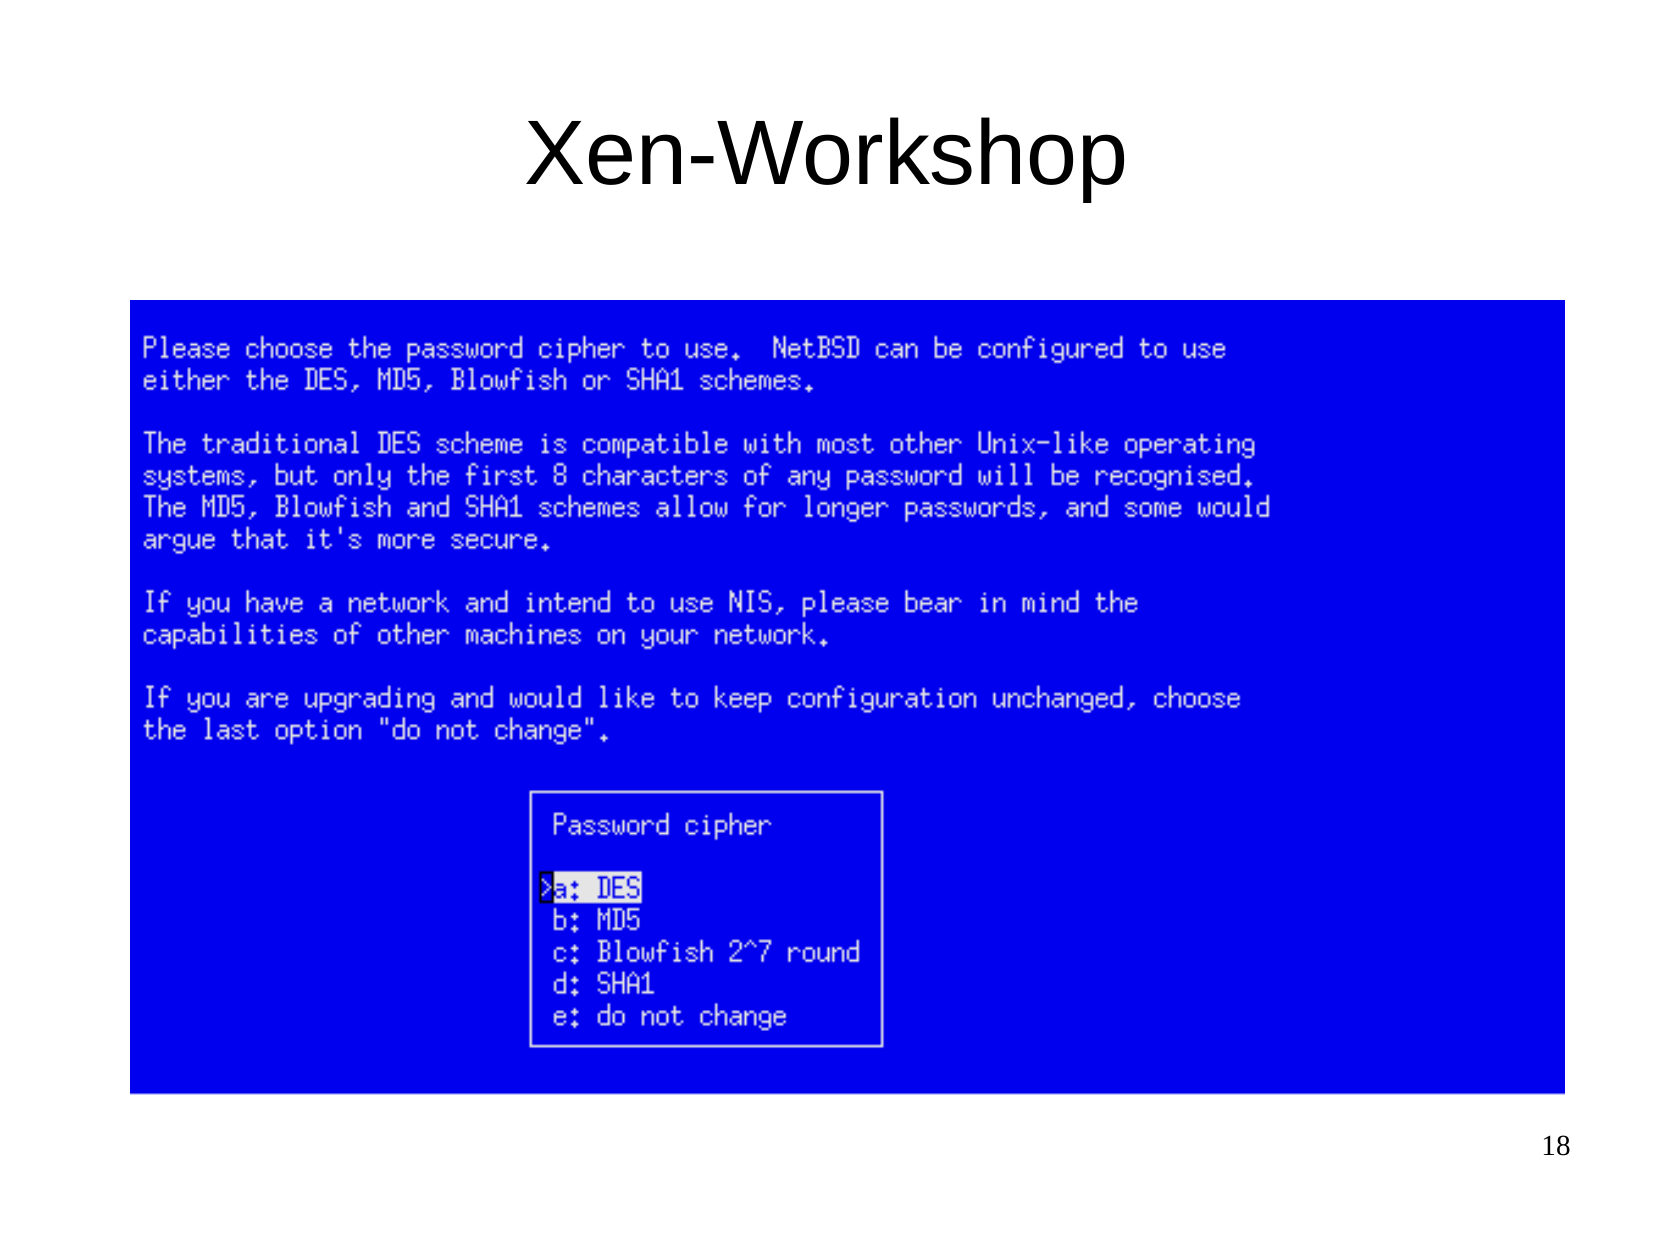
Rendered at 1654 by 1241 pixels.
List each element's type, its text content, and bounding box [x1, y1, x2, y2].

picture [130, 300, 1565, 1097]
title Xen-Workshop [82, 49, 1571, 257]
